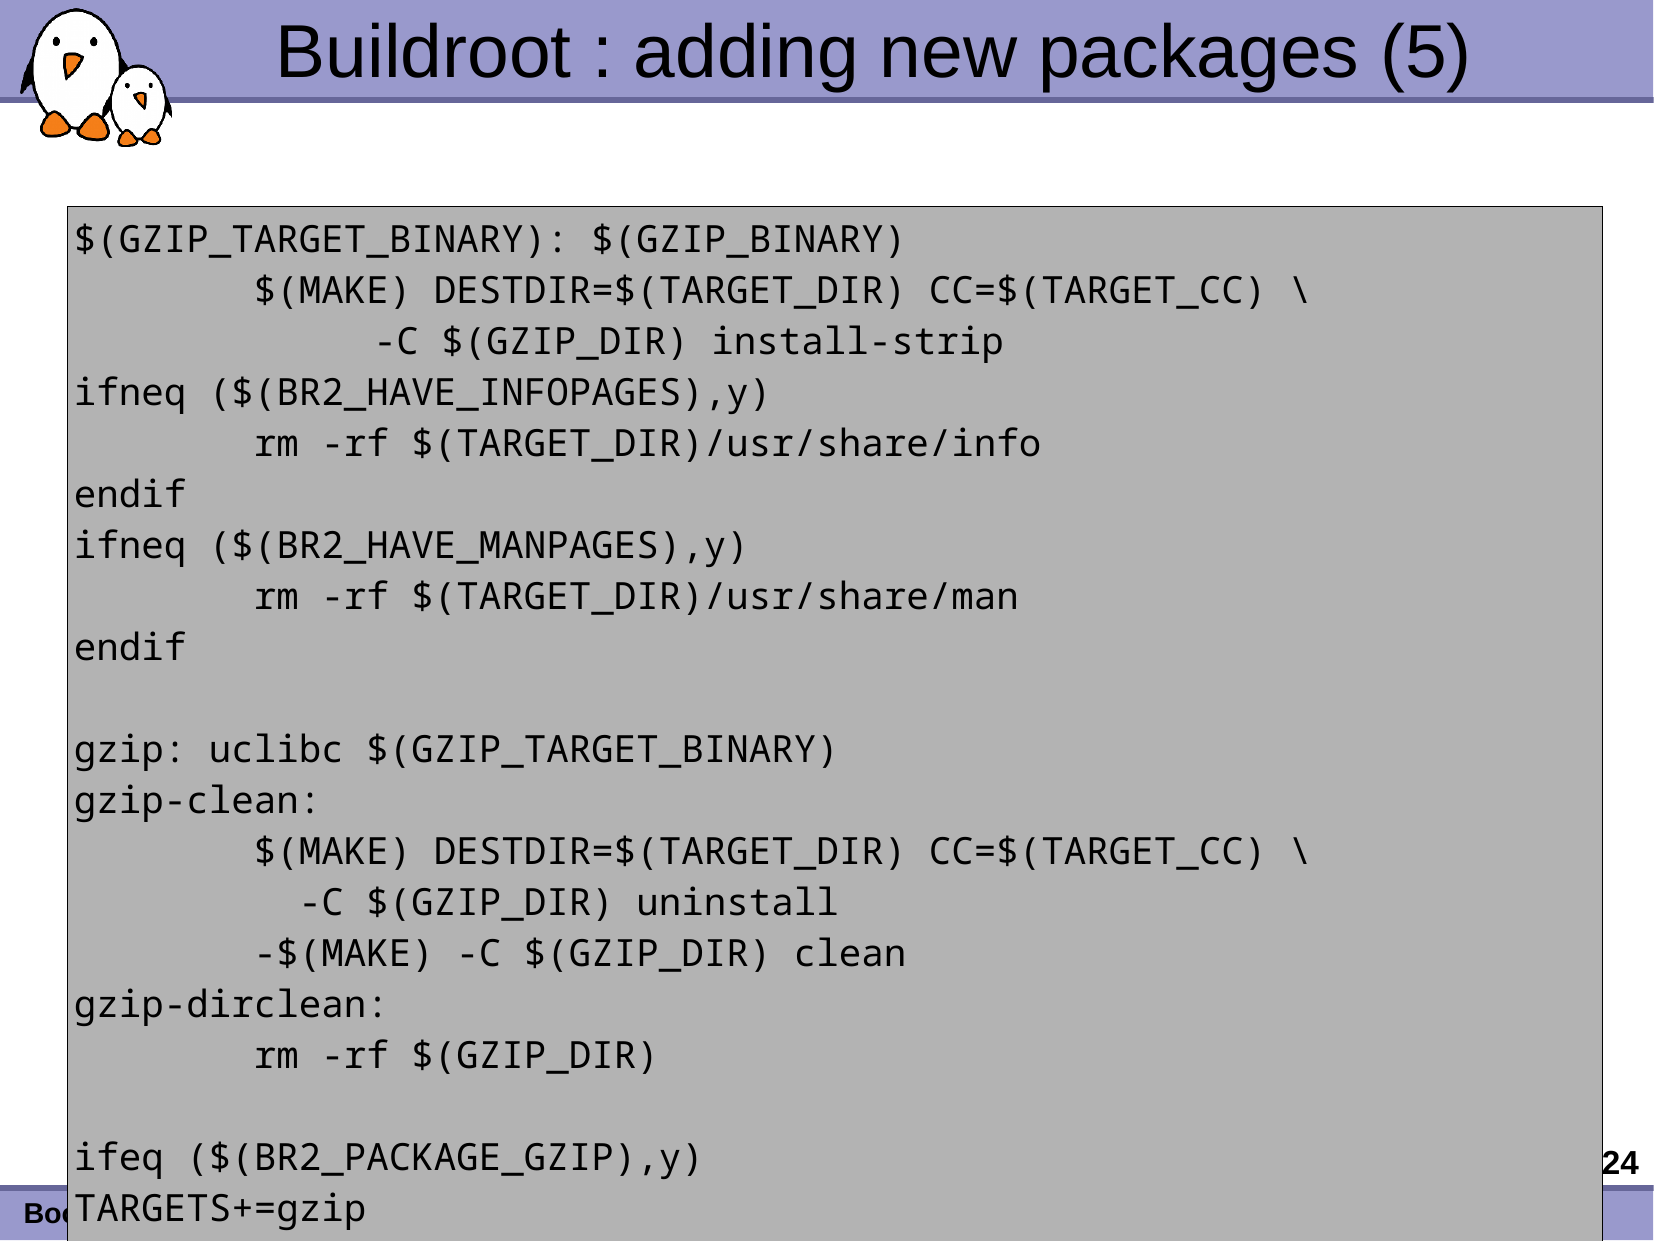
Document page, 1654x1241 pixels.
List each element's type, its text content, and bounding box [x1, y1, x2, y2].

title Buildroot : adding new packages (5) [197, 5, 1551, 97]
picture [20, 8, 172, 147]
text_box $(GZIP_TARGET_BINARY): $(GZIP_BINARY) $(MAKE) DESTDIR=$(TARGET_DIR) CC=$(TARGET_CC) \ -C $(GZIP_DIR) install-strip ifneq ($(BR2_HAVE_INFOPAGES),y) rm -rf $(TARGET_DIR)/usr/share/info endif ifneq ($(BR2_HAVE_MANPAGES),y) rm -rf $(TARGET_DIR)/usr/share/man endif gzip: uclibc $(GZIP_TARGET_BINARY) gzip-clean: $(MAKE) DESTDIR=$(TARGET_DIR) CC=$(TARGET_CC) \ -C $(GZIP_DIR) uninstall -$(MAKE) -C $(GZIP_DIR) clean gzip-dirclean: rm -rf $(GZIP_DIR) ifeq ($(BR2_PACKAGE_GZIP),y) TARGETS+=gzip endif [67, 206, 1603, 1133]
